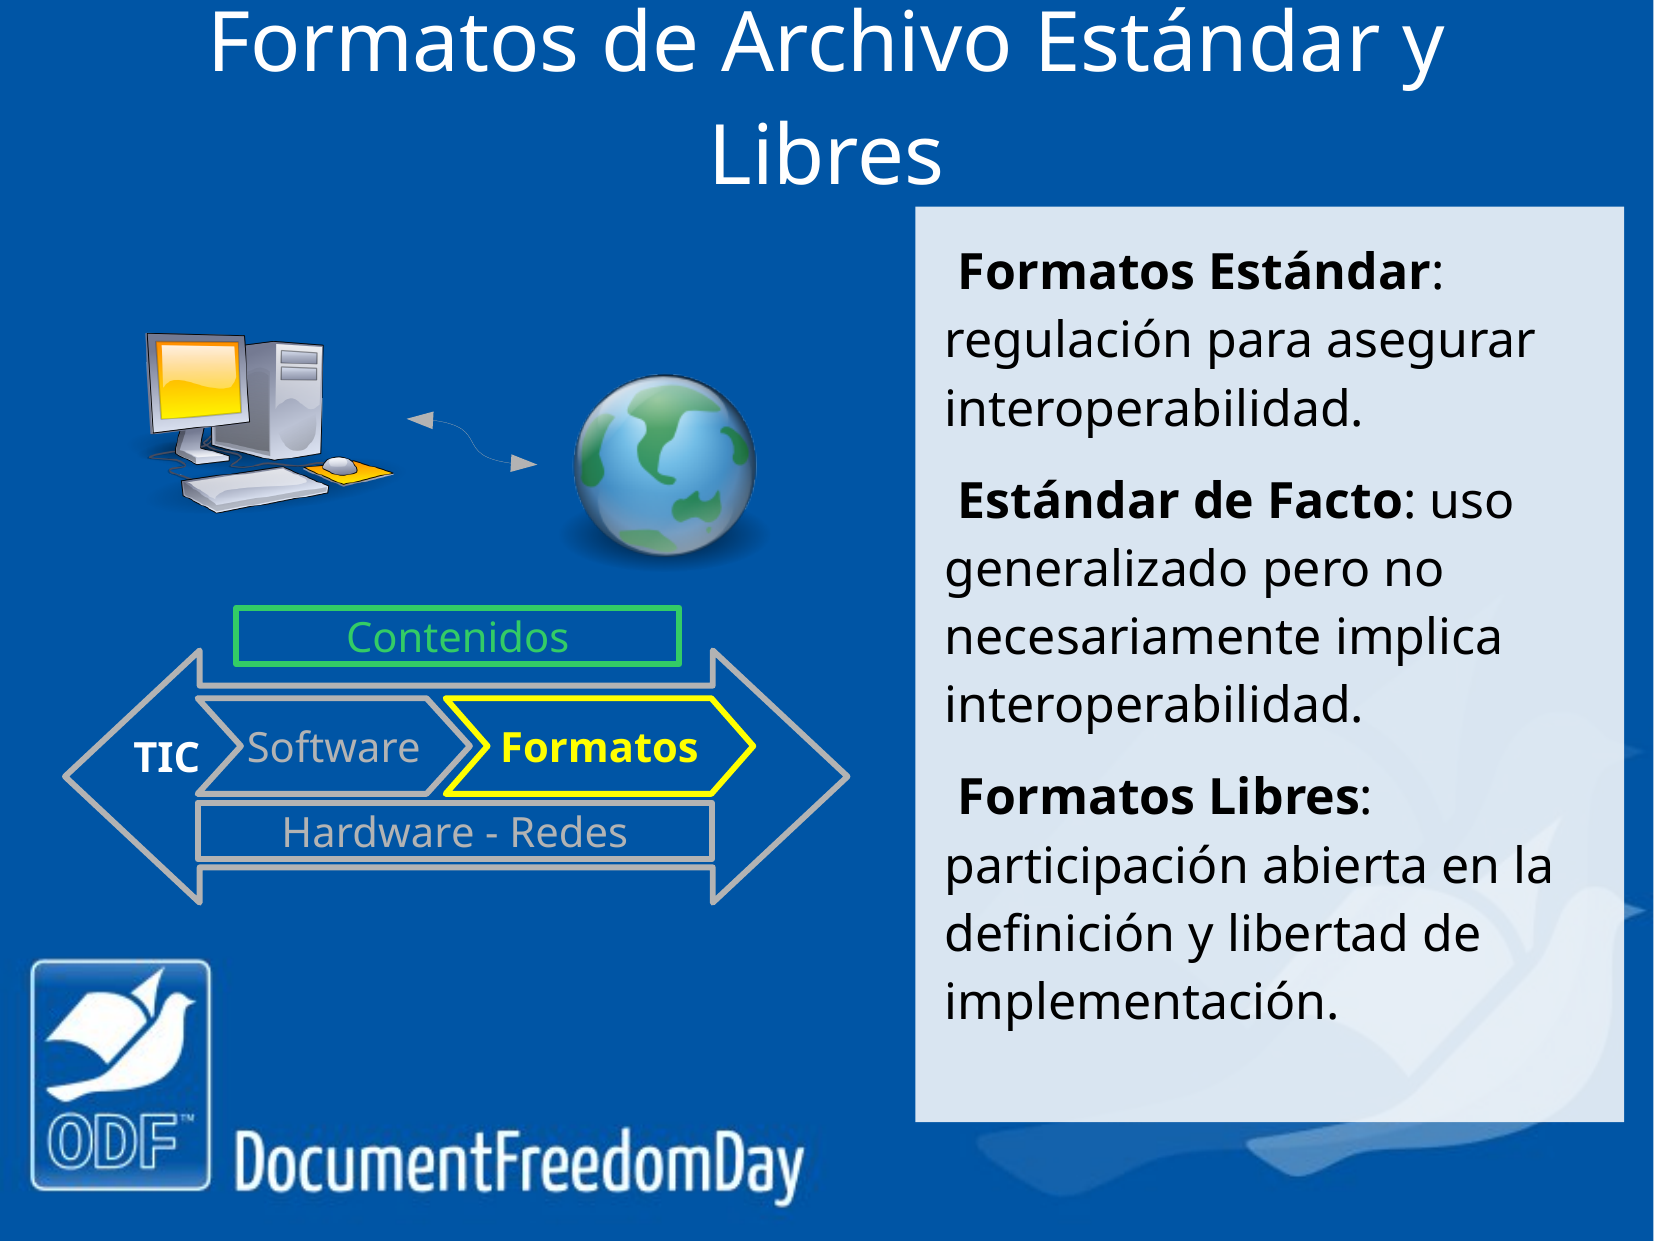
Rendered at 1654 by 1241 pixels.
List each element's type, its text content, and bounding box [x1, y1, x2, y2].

title Formatos de Archivo Estándar y Libres [82, 31, 1571, 160]
text_box Formatos Estándar: regulación para asegurar interoperabilidad. Estándar de Facto: uso generalizado pero no necesariamente implica interoperabilidad. Formatos Libres: participación abierta en la definición y libertad de implementación. [915, 206, 1625, 1123]
picture [0, 0, 1654, 1241]
text_box TIC [118, 720, 243, 874]
text_box Software [197, 698, 470, 794]
text_box Contenidos [236, 607, 680, 665]
text_box Hardware - Redes [197, 802, 712, 860]
text_box Formatos [445, 698, 754, 794]
